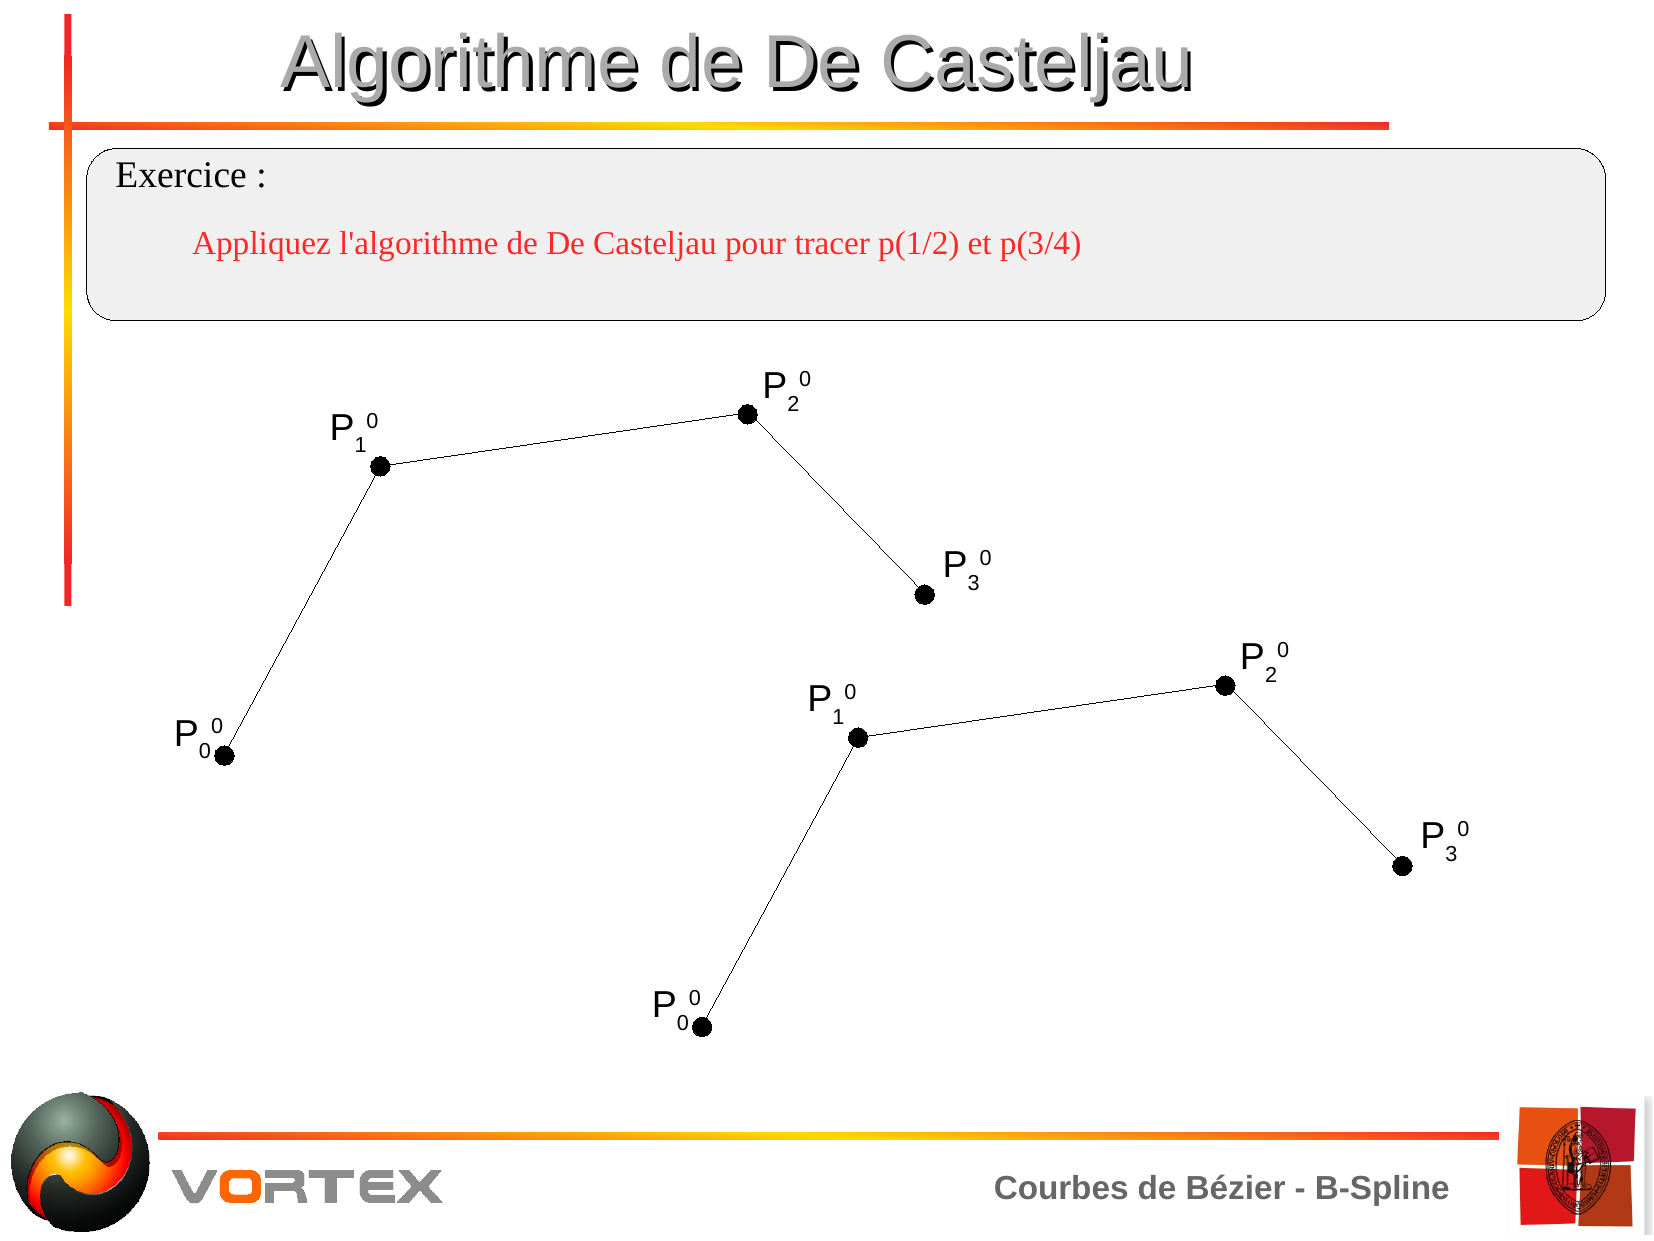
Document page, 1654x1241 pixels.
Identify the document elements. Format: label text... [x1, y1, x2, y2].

text_box [100, 148, 1606, 321]
text_box [1215, 675, 1225, 696]
text_box P30 [1405, 807, 1501, 927]
title Algorithme de De Casteljau [82, 4, 1392, 120]
text_box [914, 584, 927, 605]
text_box [737, 404, 747, 424]
text_box [86, 155, 97, 314]
text_box P20 [747, 357, 863, 477]
text_box P20 [1225, 628, 1351, 748]
picture [1505, 1096, 1653, 1235]
text_box P10 [314, 399, 476, 519]
text_box P30 [927, 536, 1051, 655]
text_box P00 [637, 976, 751, 1096]
text_box P10 [792, 670, 926, 790]
list Exercice : Appliquez l'algorithme de De Casteljau pour tracer p(1/2) et p(3/4) [97, 153, 1571, 1109]
text_box [1392, 856, 1405, 876]
text_box P00 [159, 705, 263, 824]
picture [11, 1092, 443, 1232]
